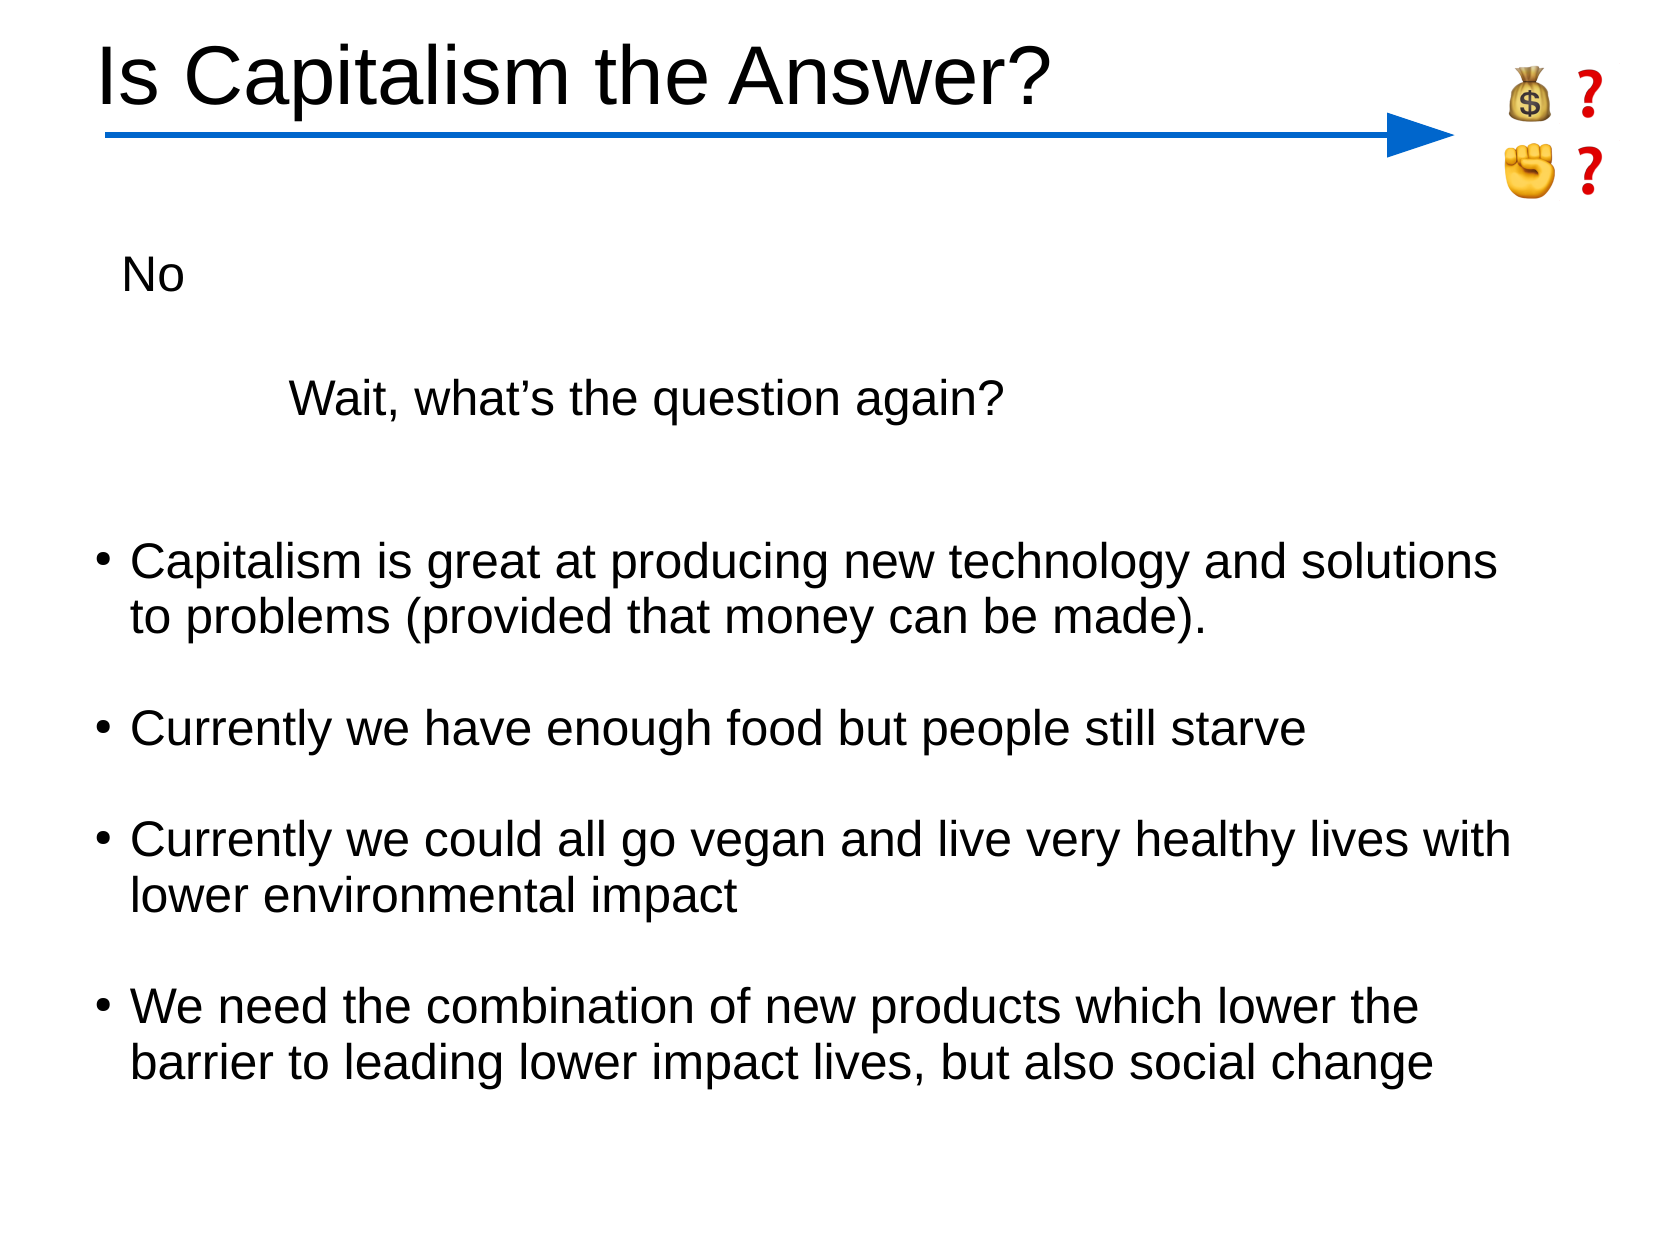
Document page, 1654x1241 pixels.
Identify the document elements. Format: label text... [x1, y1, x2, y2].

text_box Capitalism is great at producing new technology and solutions to problems (provided that money can be made). Currently we have enough food but people still starve Currently we could all go vegan and live very healthy lives with lower environmental impact We need the combination of new products which lower the barrier to leading lower impact lives, but also social change [79, 525, 1530, 1098]
text_box Wait, what’s the question again? [273, 363, 1020, 434]
picture [1499, 63, 1620, 124]
picture [1499, 140, 1620, 201]
text_box Is Capitalism the Answer? [63, 5, 1380, 240]
text_box No [89, 222, 1425, 439]
